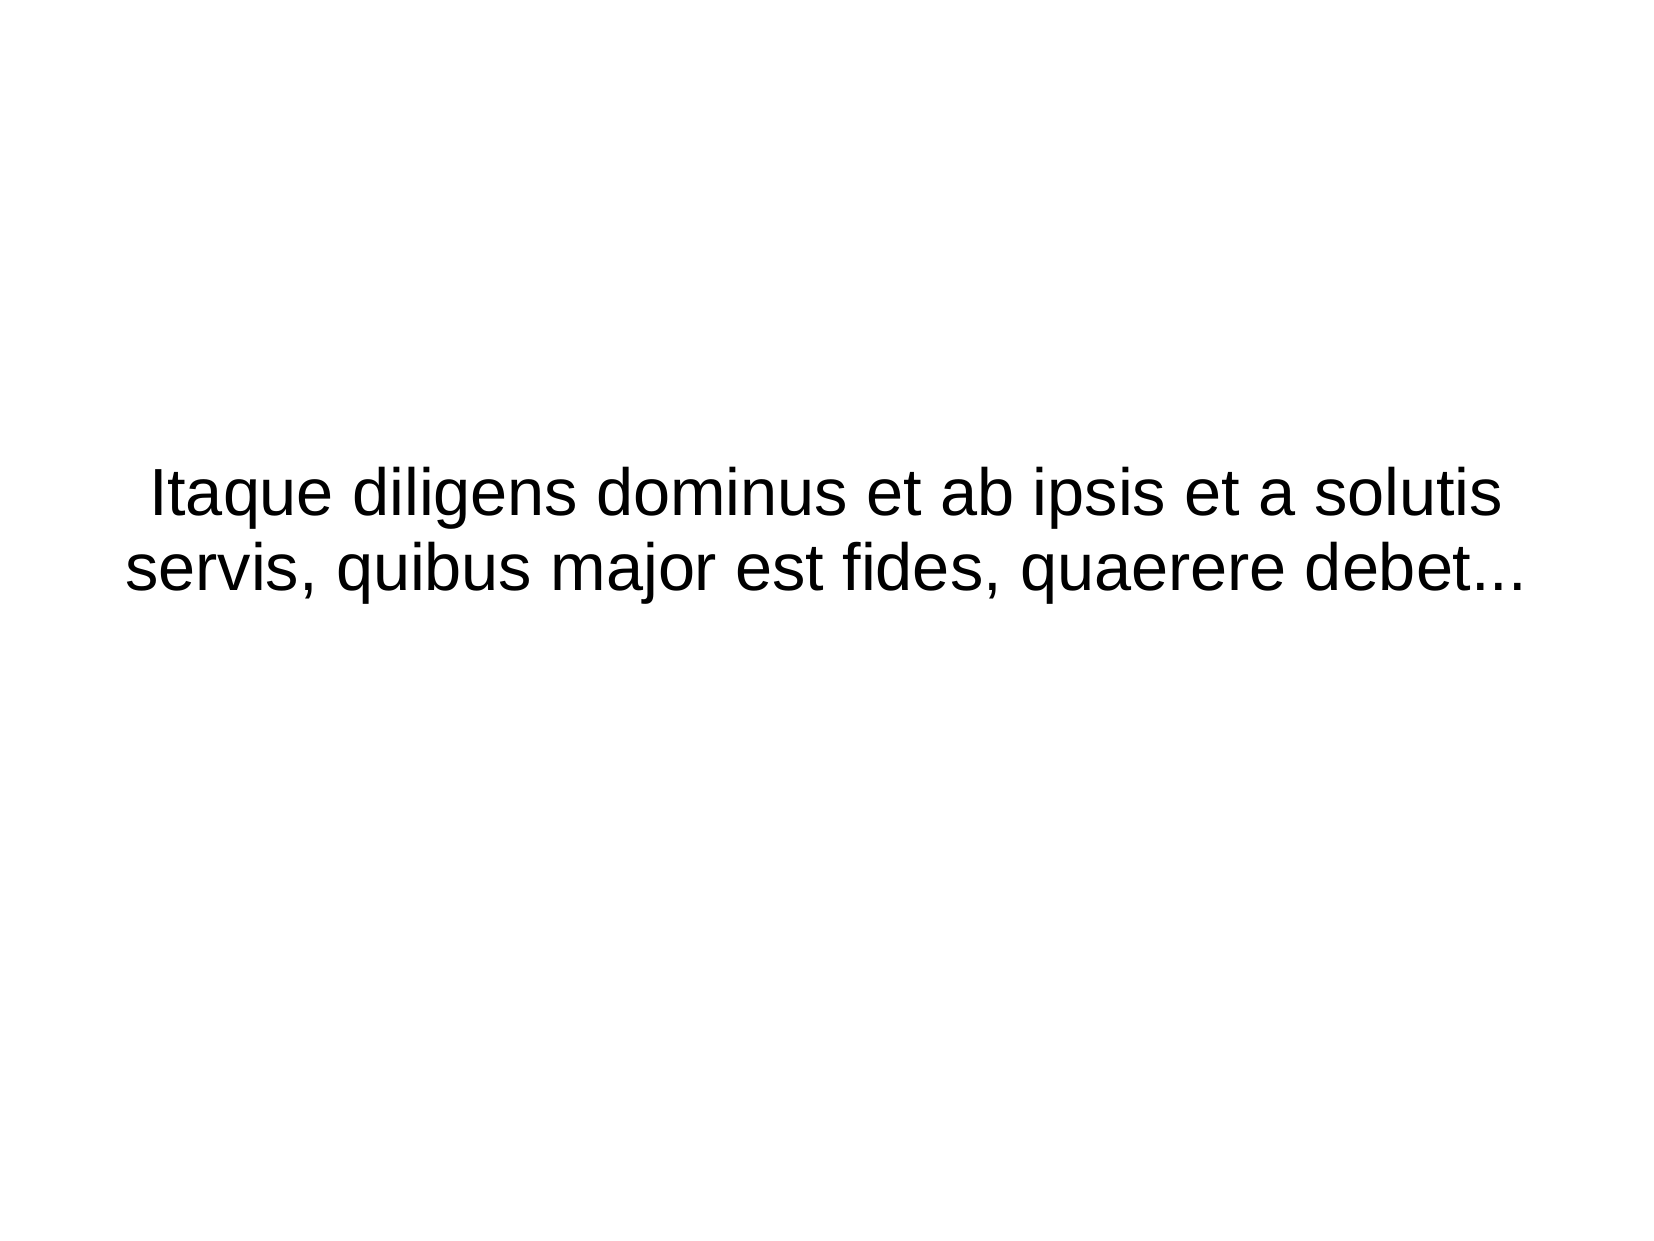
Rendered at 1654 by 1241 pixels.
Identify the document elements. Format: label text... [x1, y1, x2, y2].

subtitle Itaque diligens dominus et ab ipsis et a solutis servis, quibus major est fides, quaerere debet... [82, 49, 1571, 1010]
